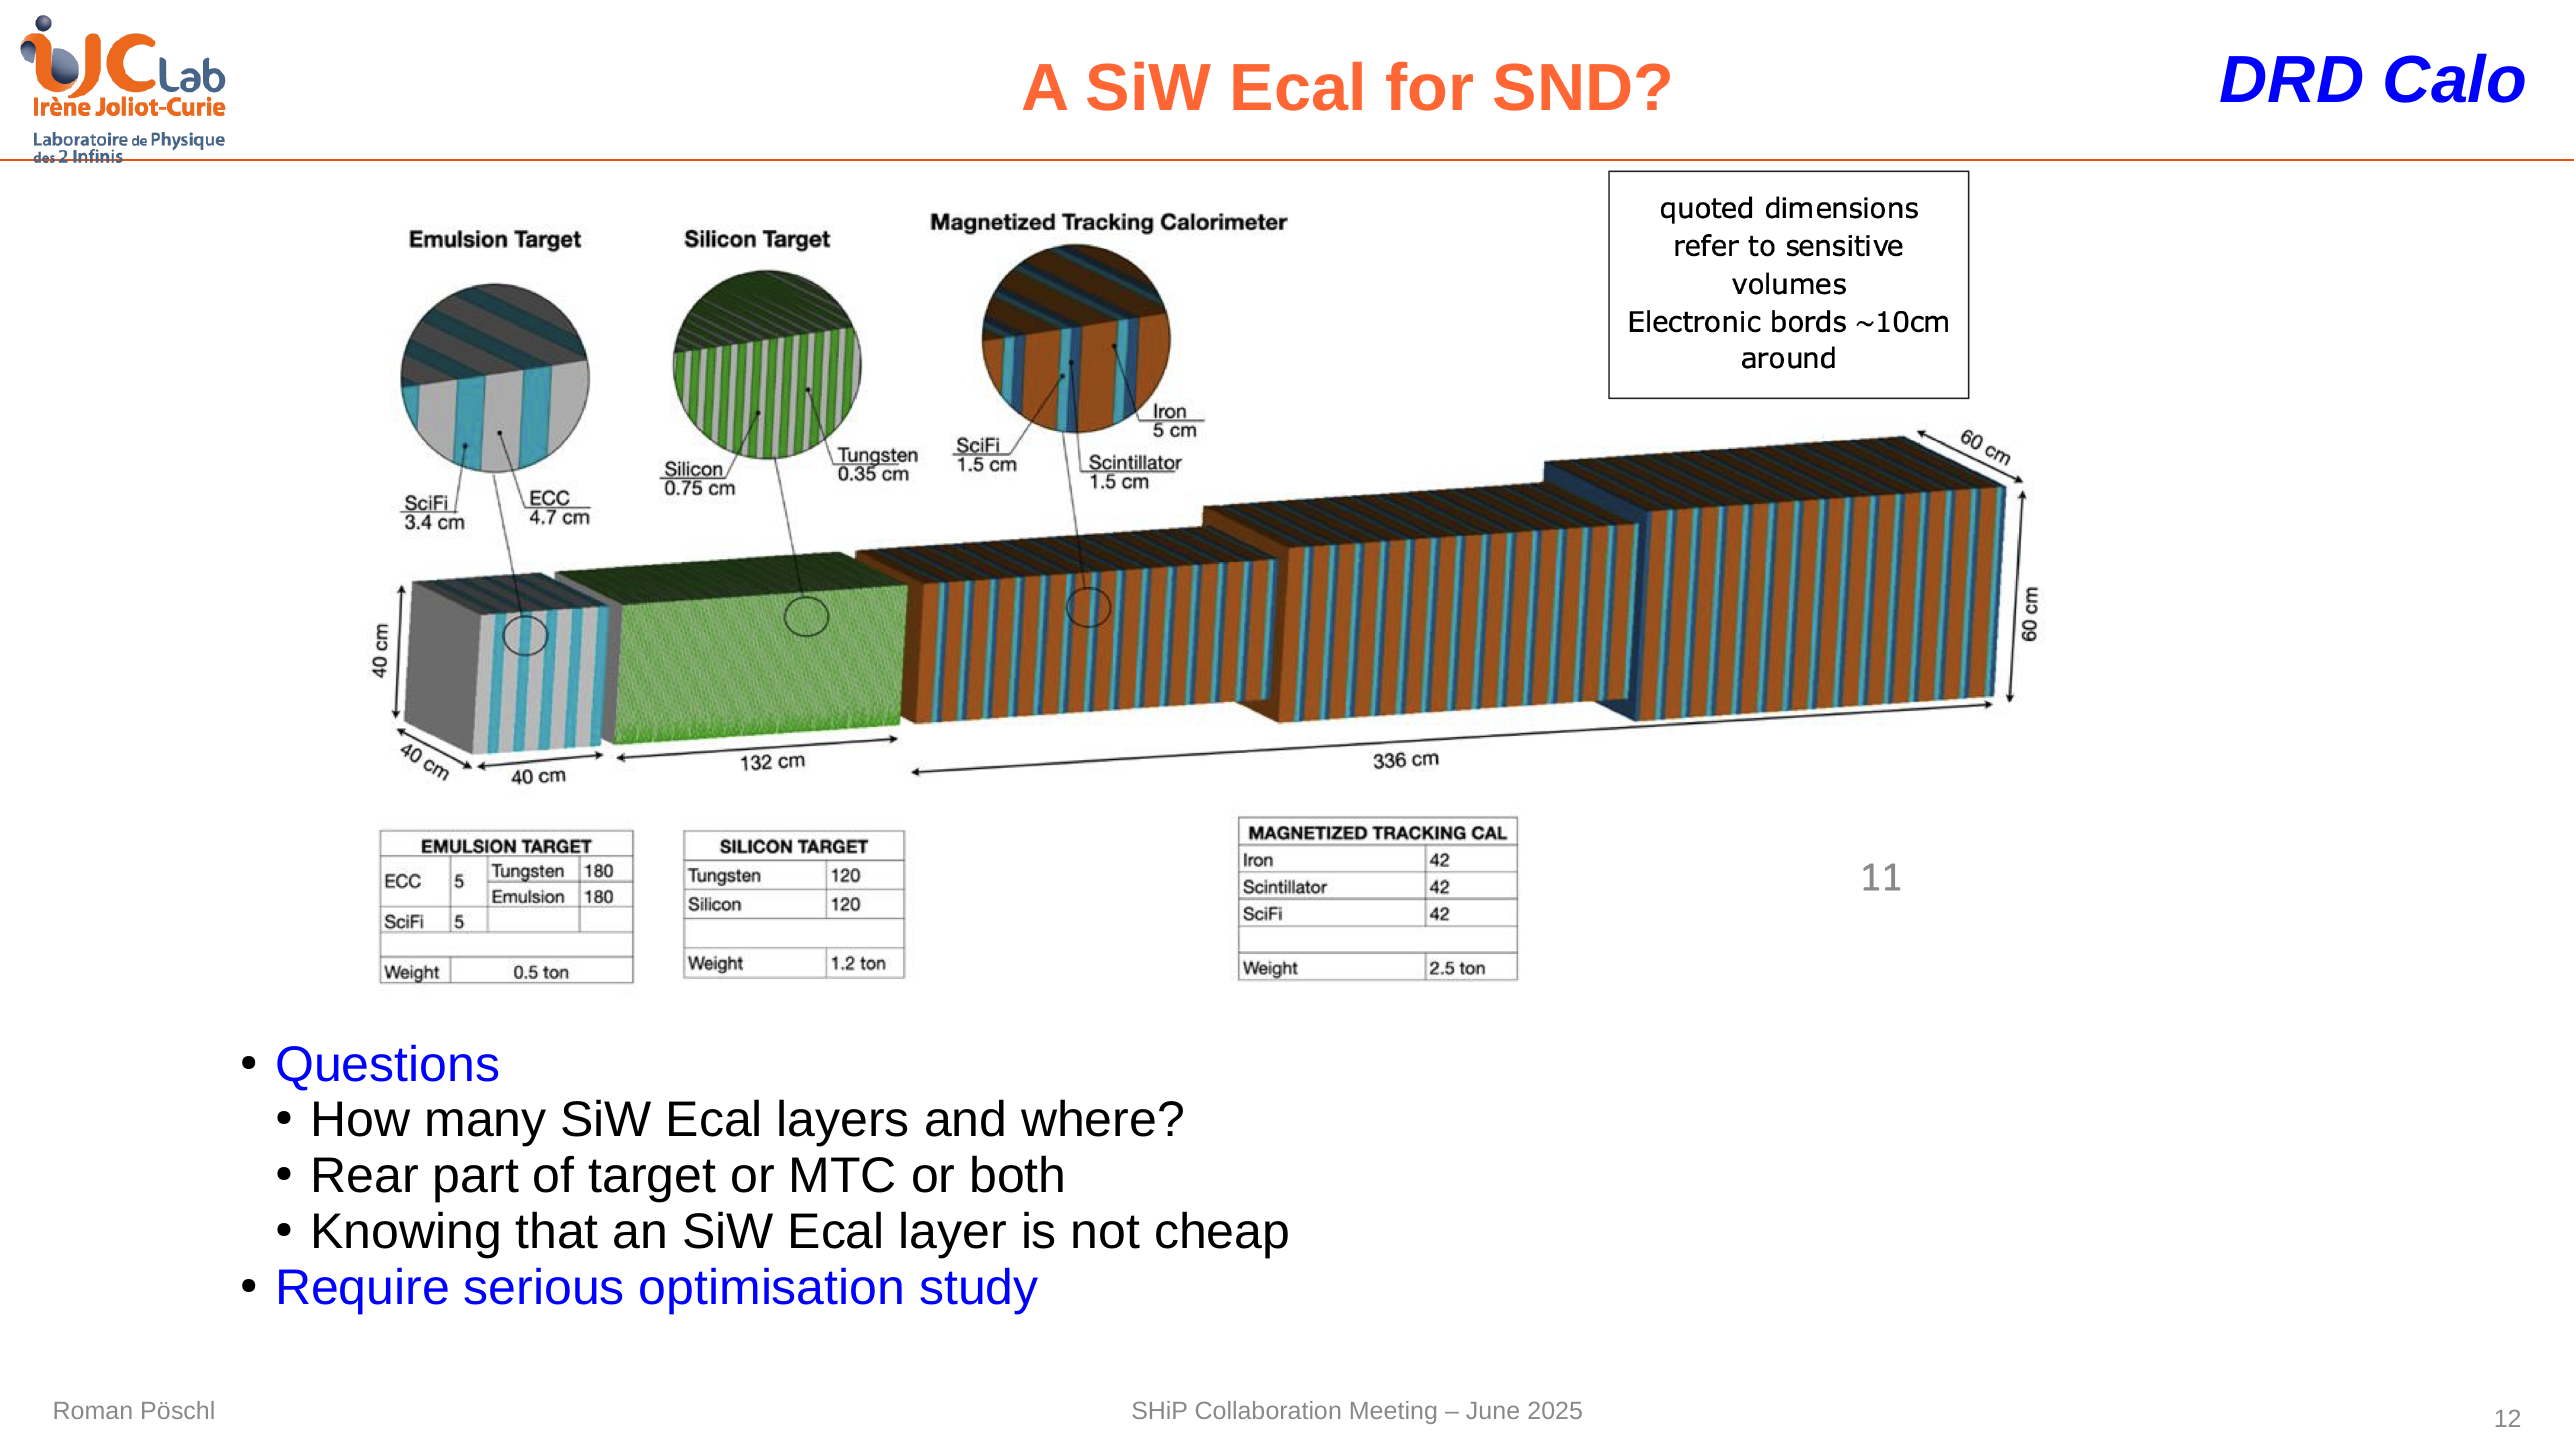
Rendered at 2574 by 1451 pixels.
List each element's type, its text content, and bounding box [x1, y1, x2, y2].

text_box Questions How many SiW Ecal layers and where? Rear part of target or MTC or both Knowing that an SiW Ecal layer is not cheap Require serious optimisation study [225, 1028, 1307, 1323]
picture [4, 0, 241, 178]
title A SiW Ecal for SND? [285, 7, 2431, 168]
picture [352, 166, 2056, 1001]
